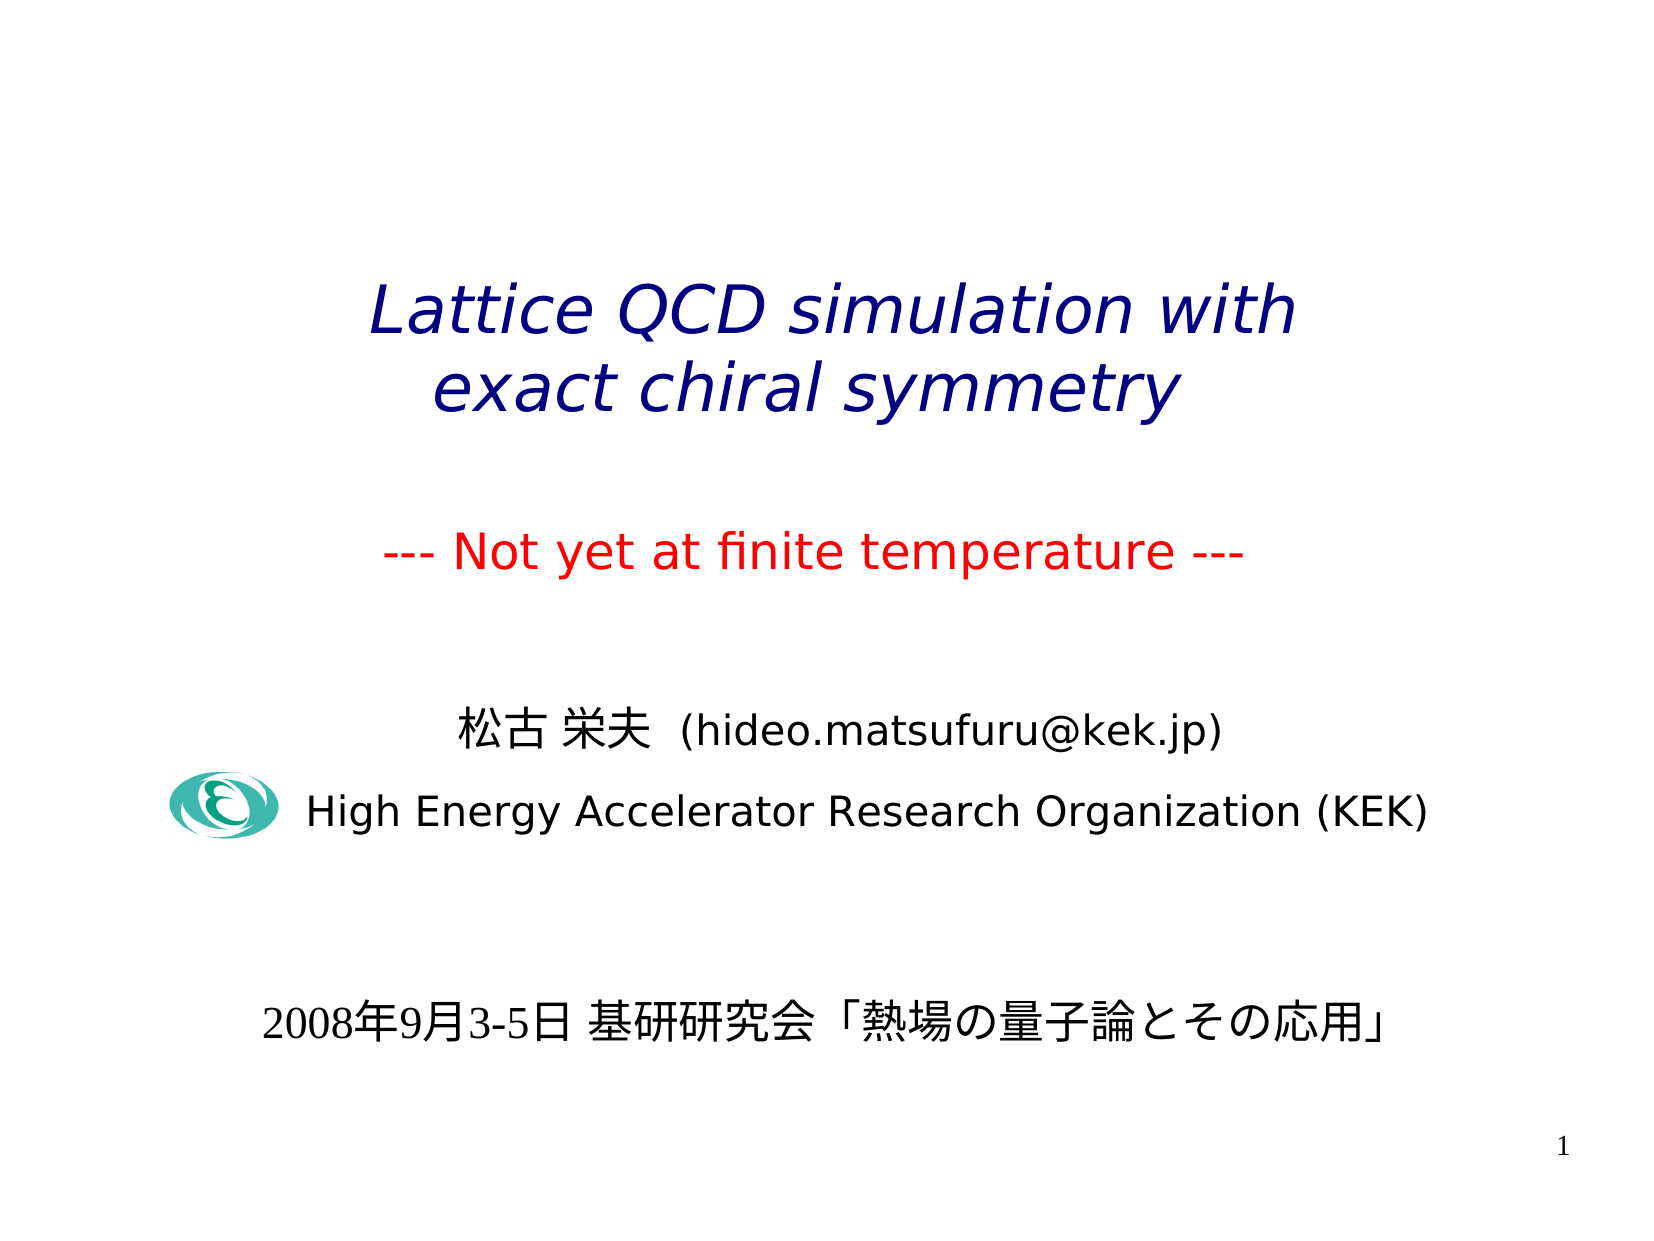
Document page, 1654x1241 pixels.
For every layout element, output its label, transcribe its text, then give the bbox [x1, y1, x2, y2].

text_box 2008年9月3-5日 基研研究会「熱場の量子論とその応用」 [261, 989, 1354, 1041]
text_box --- Not yet at finite temperature --- [382, 522, 1247, 582]
text_box 松古 栄夫 (hideo.matsufuru@kek.jp) [457, 696, 1226, 757]
text_box High Energy Accelerator Research Organization (KEK) [305, 788, 1444, 849]
picture [165, 765, 283, 845]
text_box Lattice QCD simulation with exact chiral symmetry [369, 271, 1300, 428]
